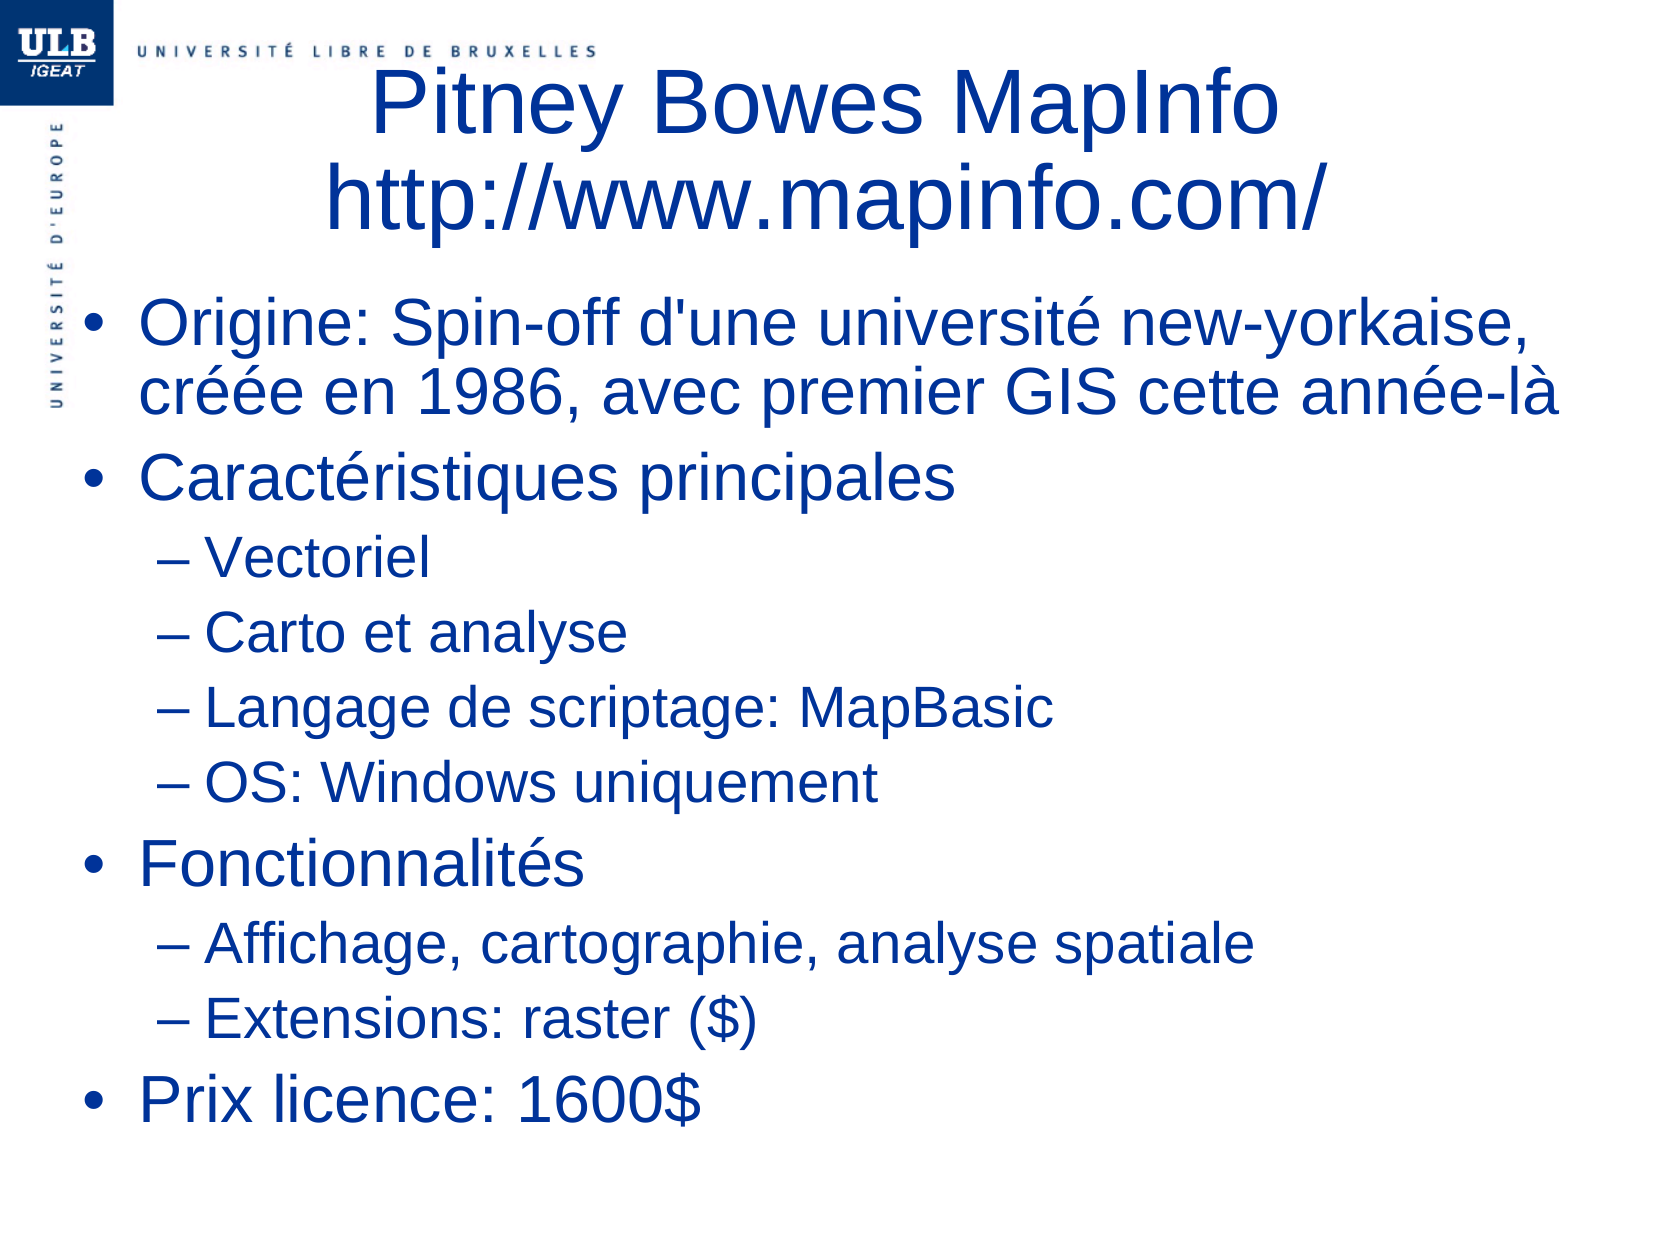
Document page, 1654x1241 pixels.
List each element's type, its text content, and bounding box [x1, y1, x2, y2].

list Origine: Spin-off d'une université new-yorkaise, créée en 1986, avec premier GIS cette année-là Caractéristiques principales Vectoriel Carto et analyse Langage de scriptage: MapBasic OS: Windows uniquement Fonctionnalités Affichage, cartographie, analyse spatiale Extensions: raster ($) Prix licence: 1600$ [82, 289, 1571, 1144]
title Pitney Bowes MapInfo http://www.mapinfo.com/ [82, 30, 1571, 276]
picture [0, 0, 1654, 1241]
